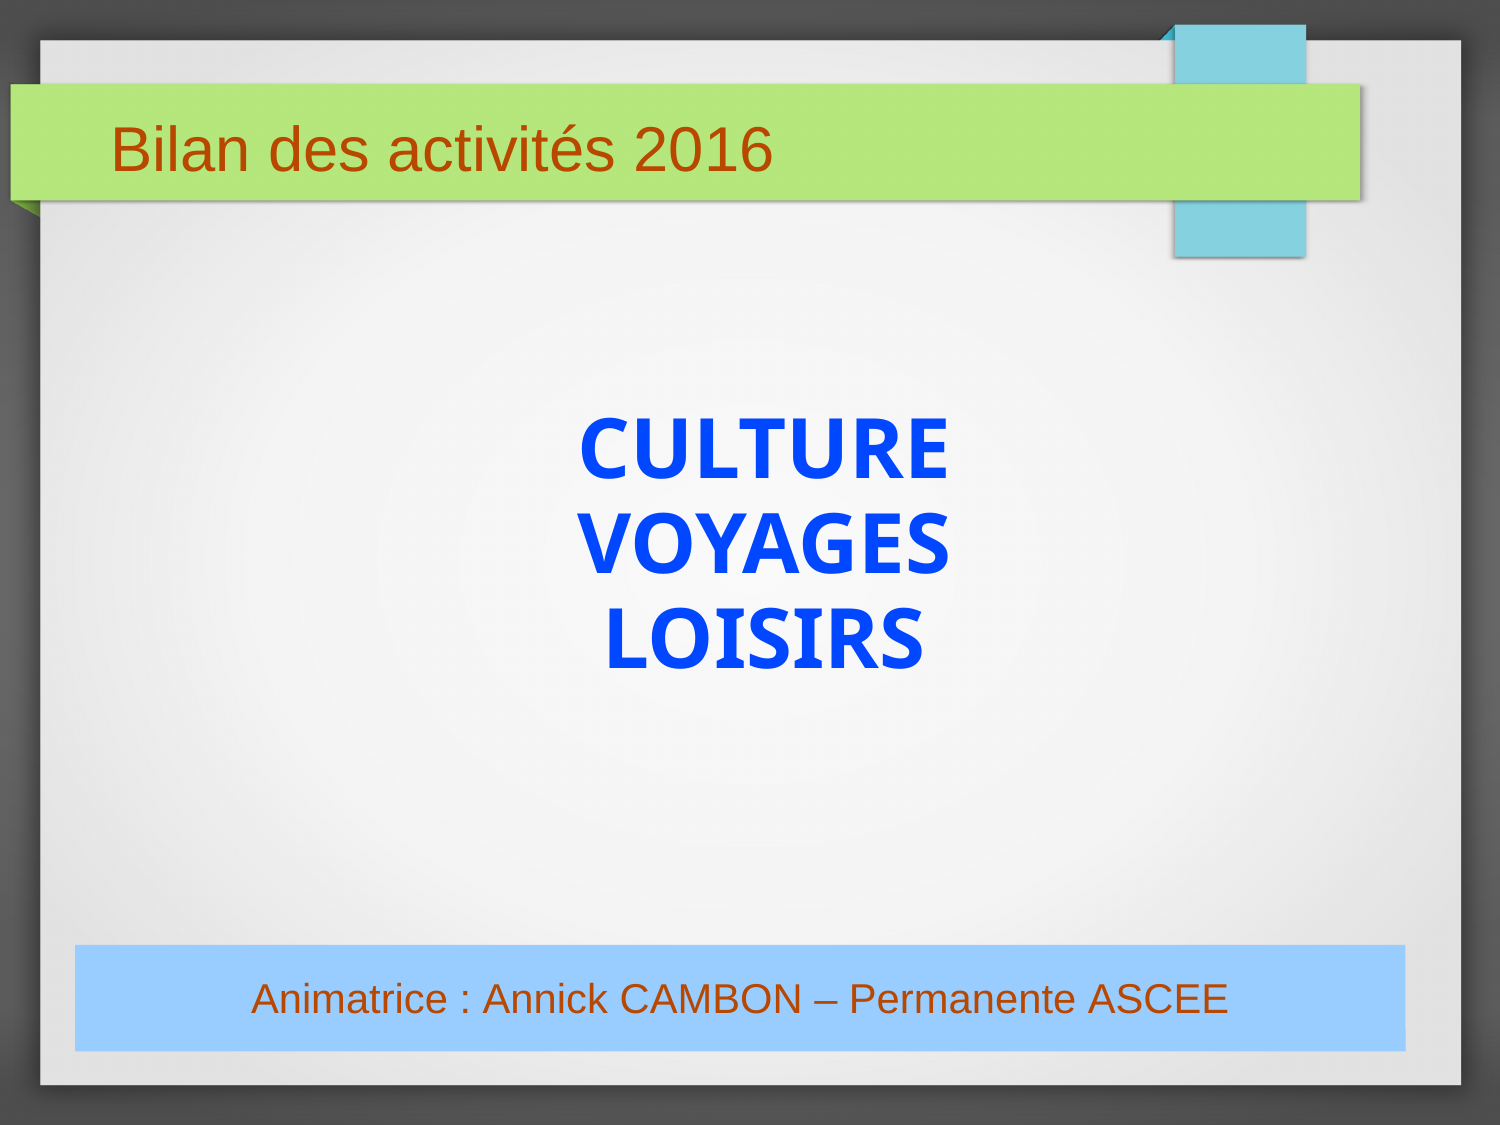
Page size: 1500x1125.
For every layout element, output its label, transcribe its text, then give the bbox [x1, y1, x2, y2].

text_box Animatrice : Annick CAMBON – Permanente ASCEE [236, 968, 1245, 1034]
title Bilan des activités 2016 [95, 59, 1371, 247]
picture [0, 0, 1500, 1125]
text_box [75, 944, 1406, 1052]
subtitle CULTURE VOYAGES LOISIRS [224, 295, 1275, 863]
